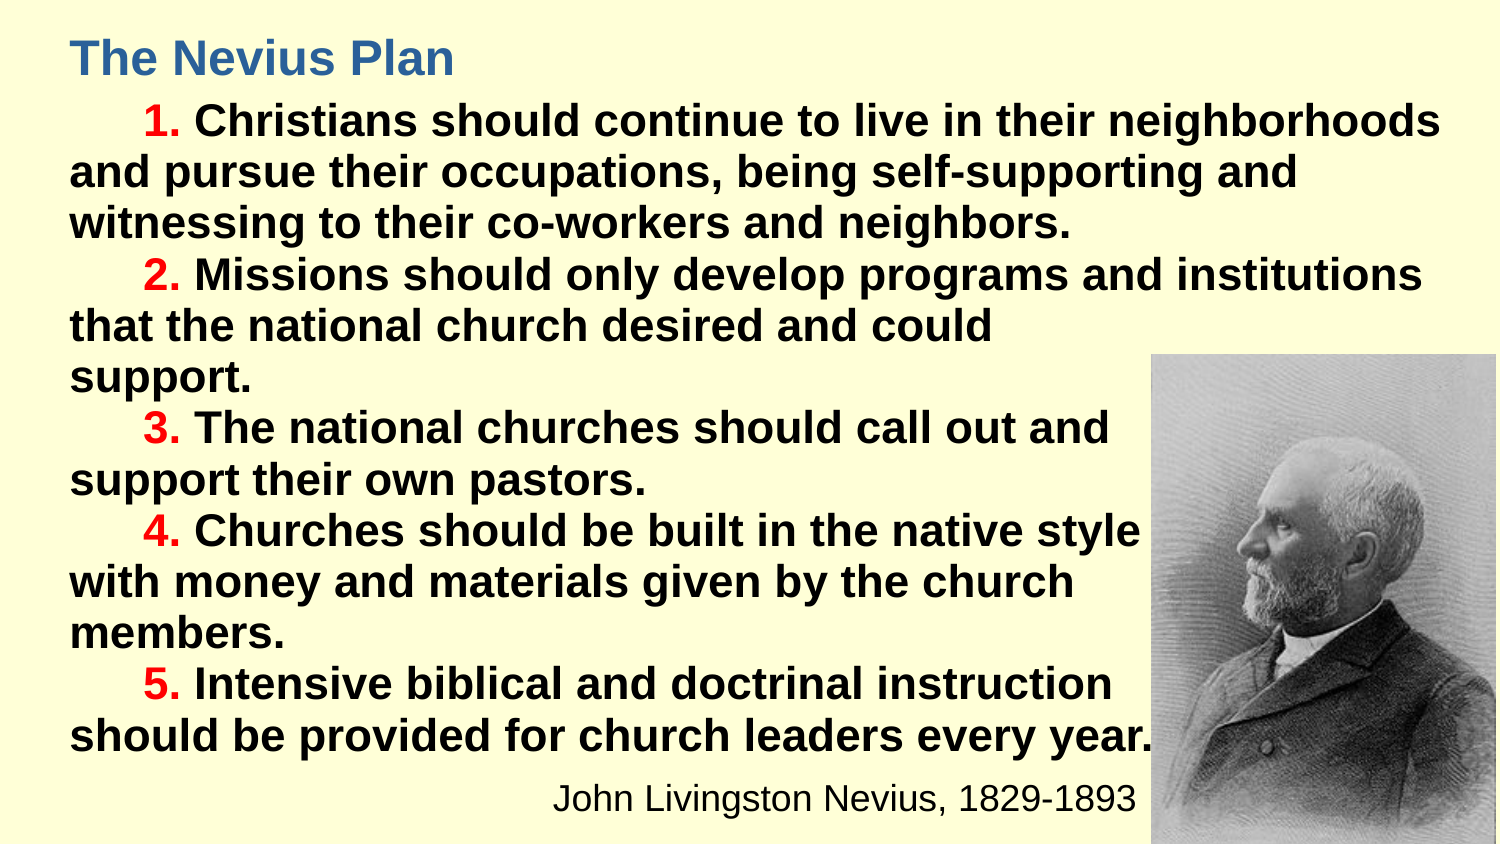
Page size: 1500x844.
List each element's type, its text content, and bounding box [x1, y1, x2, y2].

text_box John Livingston Nevius, 1829-1893 [59, 769, 1152, 827]
picture [1151, 354, 1496, 844]
text_box 1. Christians should continue to live in their neighborhoods and pursue their occupations, being self-supporting and witnessing to their co-workers and neighbors. 2. Missions should only develop programs and institutions that the national church desired and could support. 3. The national churches should call out and support their own pastors. 4. Churches should be built in the native style with money and materials given by the church members. 5. Intensive biblical and doctrinal instruction should be provided for church leaders every year. [54, 87, 1472, 769]
text_box The Nevius Plan [54, 22, 1472, 87]
